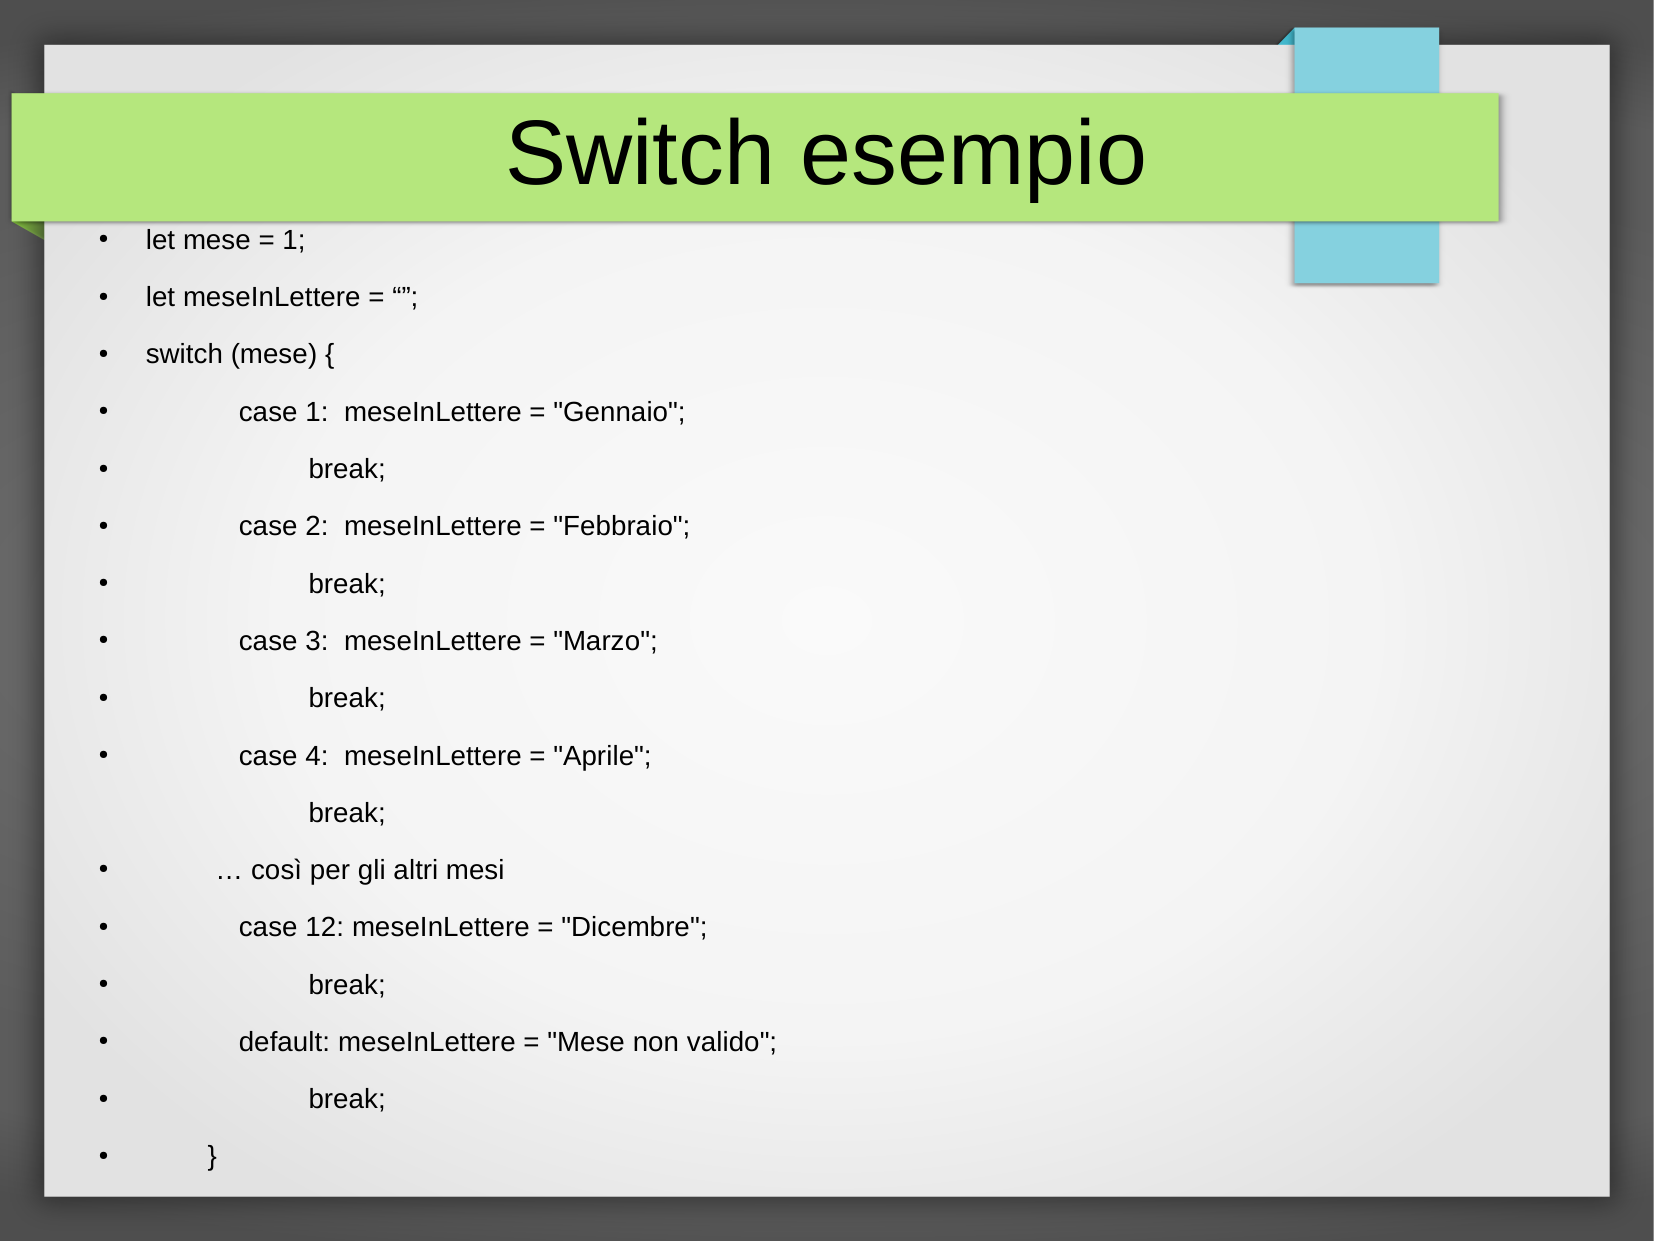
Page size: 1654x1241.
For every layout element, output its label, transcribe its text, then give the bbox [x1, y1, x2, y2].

list let mese = 1; let meseInLettere = “”; switch (mese) { case 1: meseInLettere = "Gennaio"; break; case 2: meseInLettere = "Febbraio"; break; case 3: meseInLettere = "Marzo"; break; case 4: meseInLettere = "Aprile"; break; … così per gli altri mesi case 12: meseInLettere = "Dicembre"; break; default: meseInLettere = "Mese non valido"; break; } [82, 224, 1571, 1182]
title Switch esempio [82, 49, 1571, 224]
picture [0, 0, 1654, 1241]
